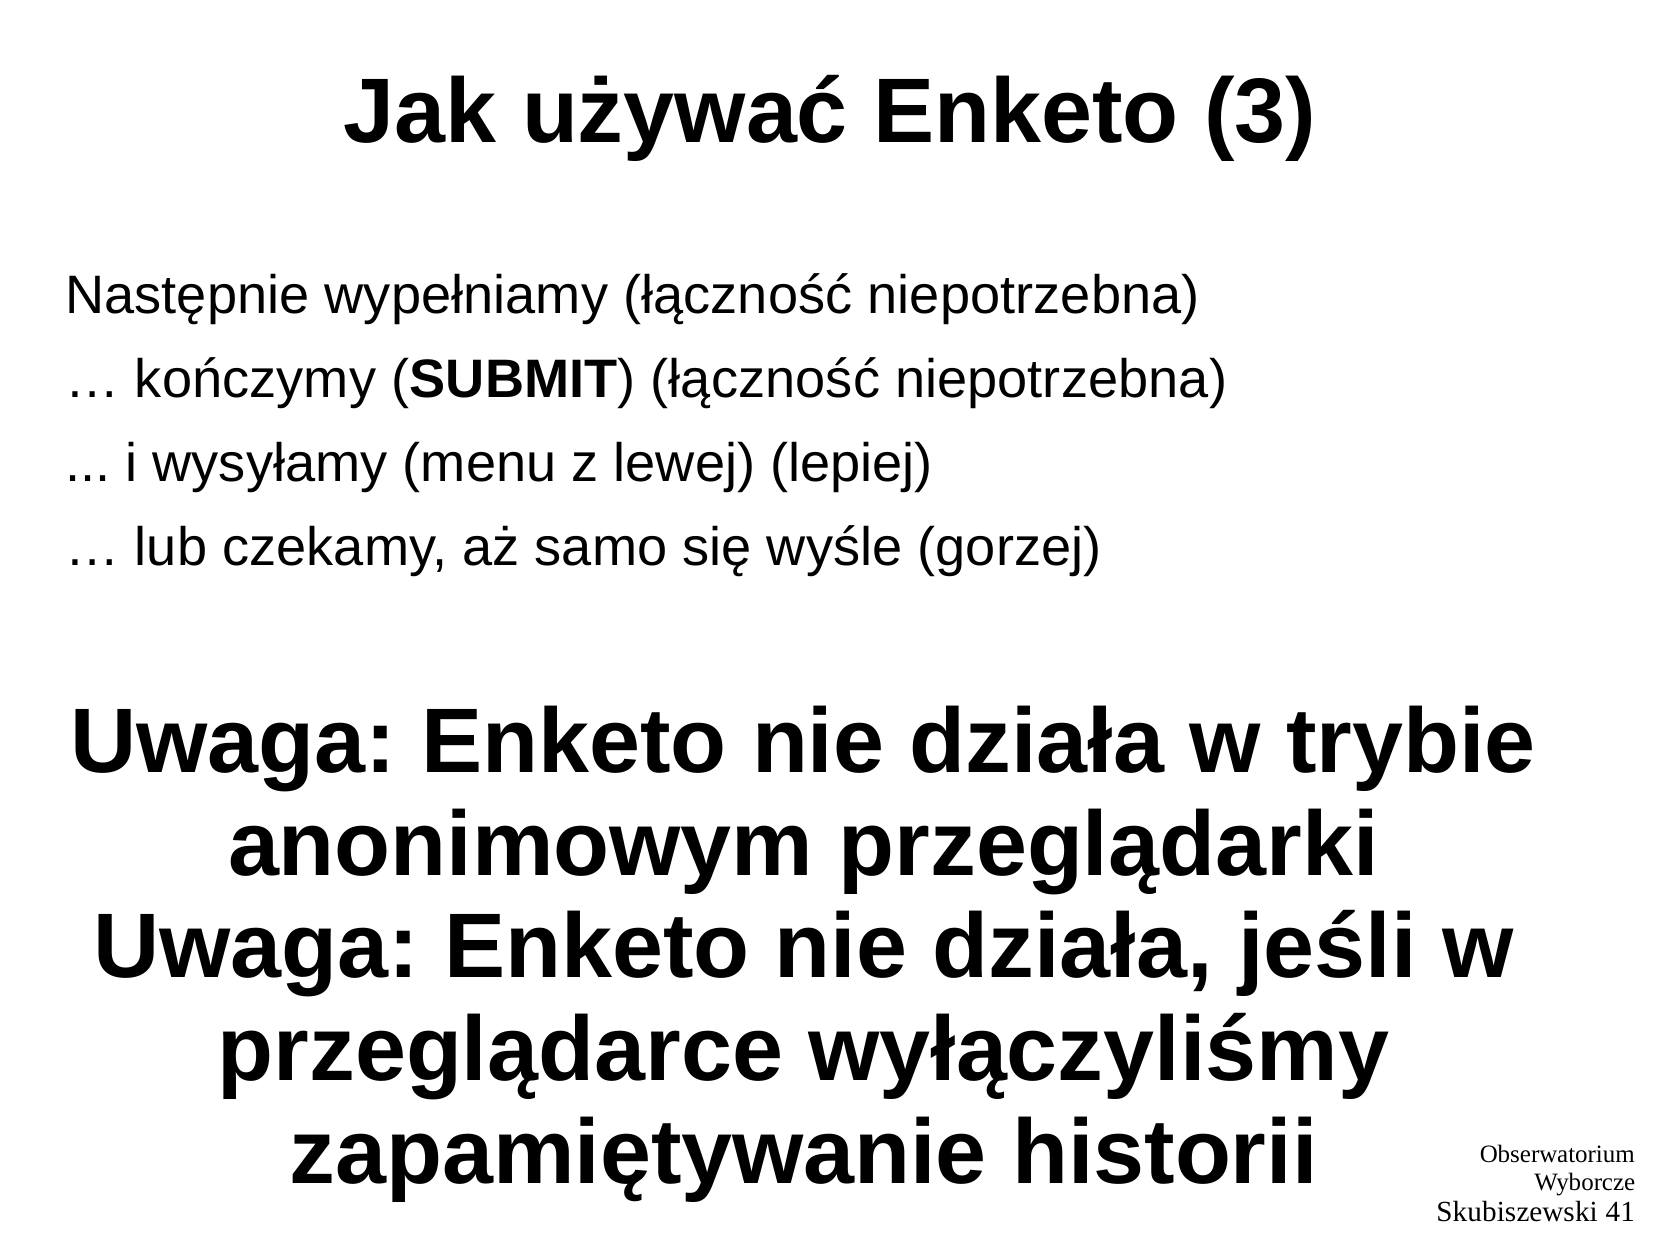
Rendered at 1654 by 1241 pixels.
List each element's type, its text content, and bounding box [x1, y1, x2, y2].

title Uwaga: Enketo nie działa w trybie anonimowym przeglądarki Uwaga: Enketo nie działa, jeśli w przeglądarce wyłączyliśmy zapamiętywanie historii [60, 690, 1549, 1203]
title Jak używać Enketo (3) [86, 60, 1575, 180]
list Następnie wypełniamy (łączność niepotrzebna) … kończymy (SUBMIT) (łączność niepotrzebna) ... i wysyłamy (menu z lewej) (lepiej) … lub czekamy, aż samo się wyśle (gorzej) [30, 180, 1583, 1156]
